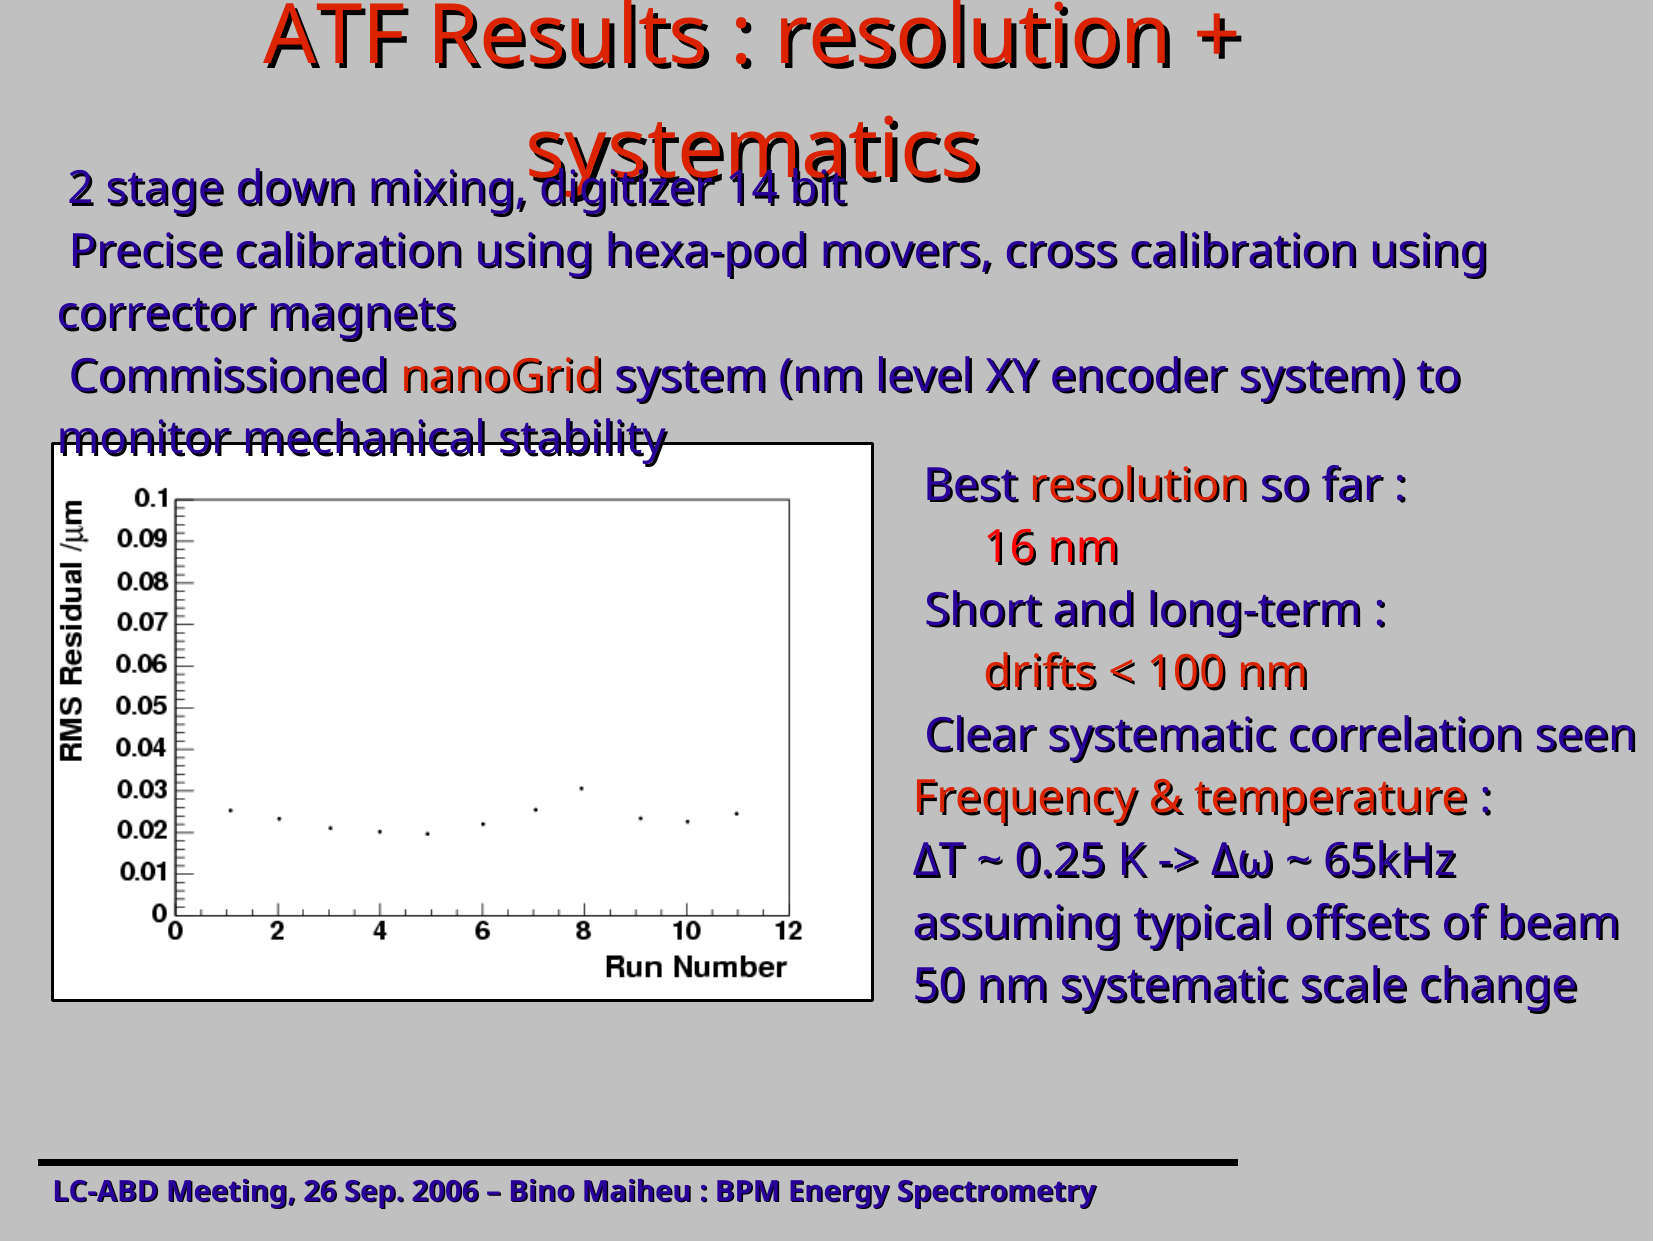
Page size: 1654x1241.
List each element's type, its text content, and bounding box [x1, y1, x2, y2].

picture [457, 445, 466, 450]
text_box [57, 627, 592, 712]
text_box 2 stage down mixing, digitizer 14 bit Precise calibration using hexa-pod movers, cross calibration using corrector magnets Commissioned nanoGrid system (nm level XY encoder system) to monitor mechanical stability [41, 147, 1574, 439]
picture [108, 445, 119, 450]
text_box LC-ABD Meeting, 26 Sep. 2006 – Bino Maiheu : BPM Energy Spectrometry [37, 1162, 1148, 1213]
picture [545, 445, 554, 450]
title ATF Results : resolution + systematics [37, 37, 1468, 140]
picture [572, 445, 583, 450]
picture [193, 445, 203, 450]
picture [53, 445, 871, 999]
text_box Best resolution so far : 16 nm Short and long-term : drifts < 100 nm Clear systematic correlation seen Frequency & temperature : ΔT ~ 0.25 K -> Δω ~ 65kHz assuming typical offsets of beam 50 nm systematic scale change [897, 443, 1653, 957]
picture [369, 445, 378, 450]
